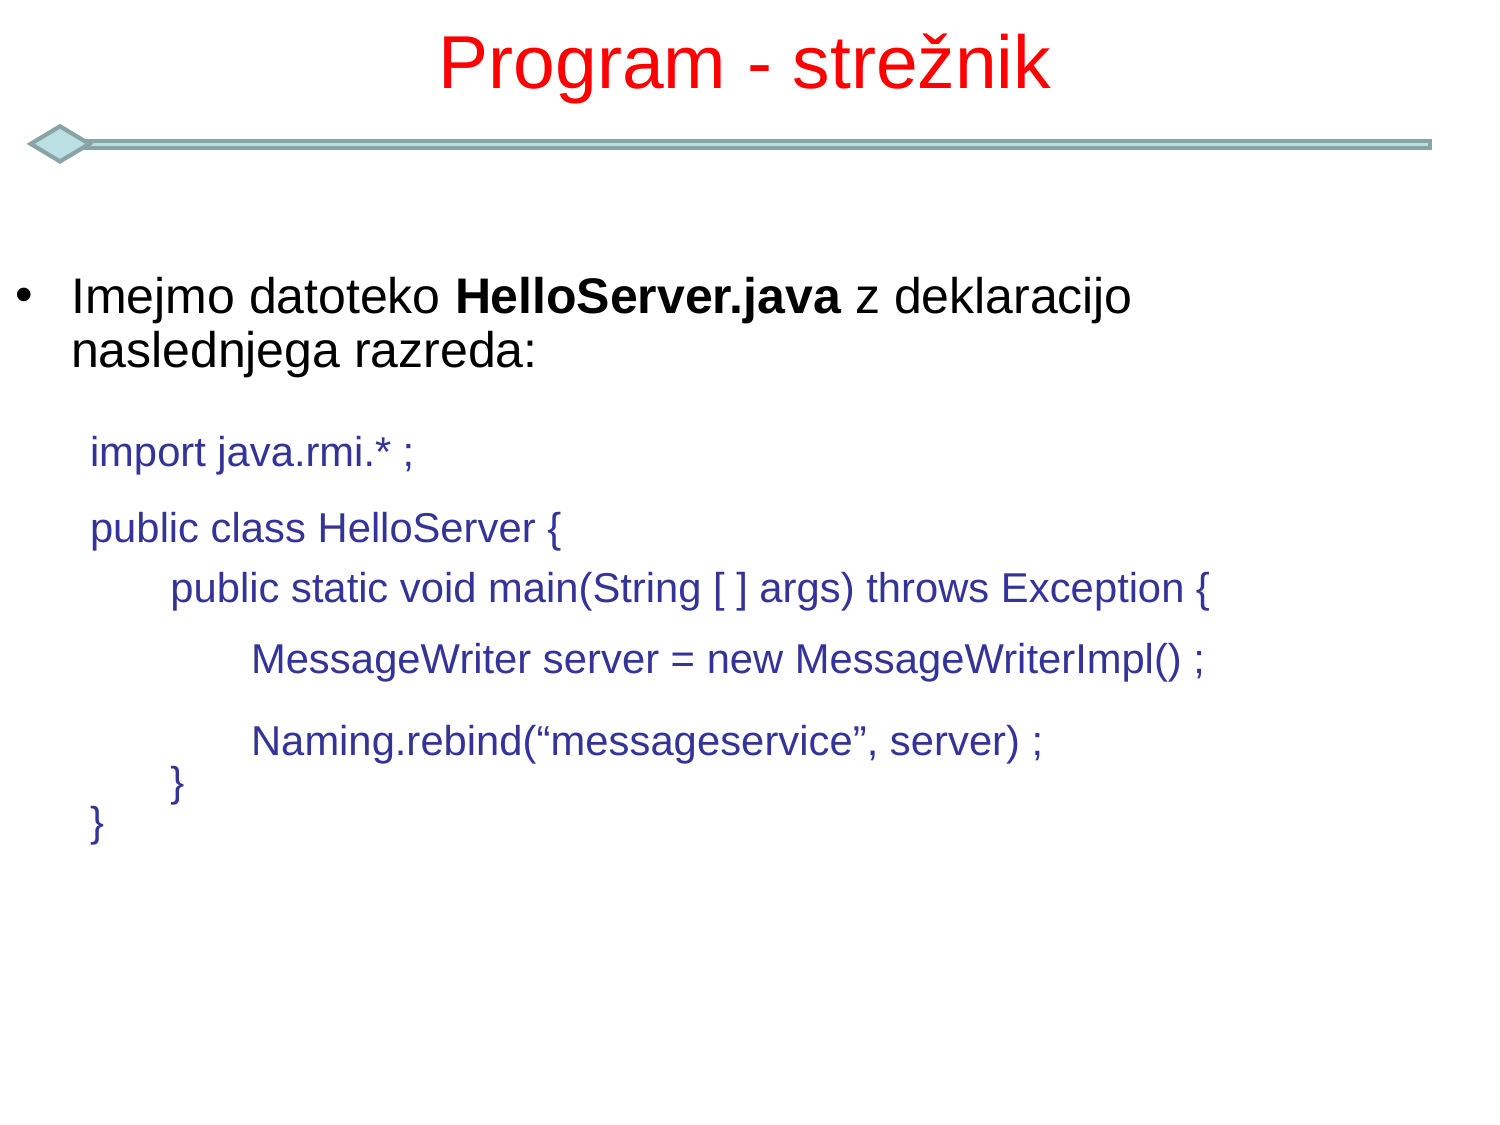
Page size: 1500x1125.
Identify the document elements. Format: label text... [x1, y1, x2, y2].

title Program - strežnik [70, 0, 1421, 118]
list Imejmo datoteko HelloServer.java z deklaracijo naslednjega razreda: import java.rmi.* ; public class HelloServer { public static void main(String [ ] args) throws Exception { MessageWriter server = new MessageWriterImpl() ; Naming.rebind(“messageservice”, server) ; } } [0, 262, 1351, 1006]
